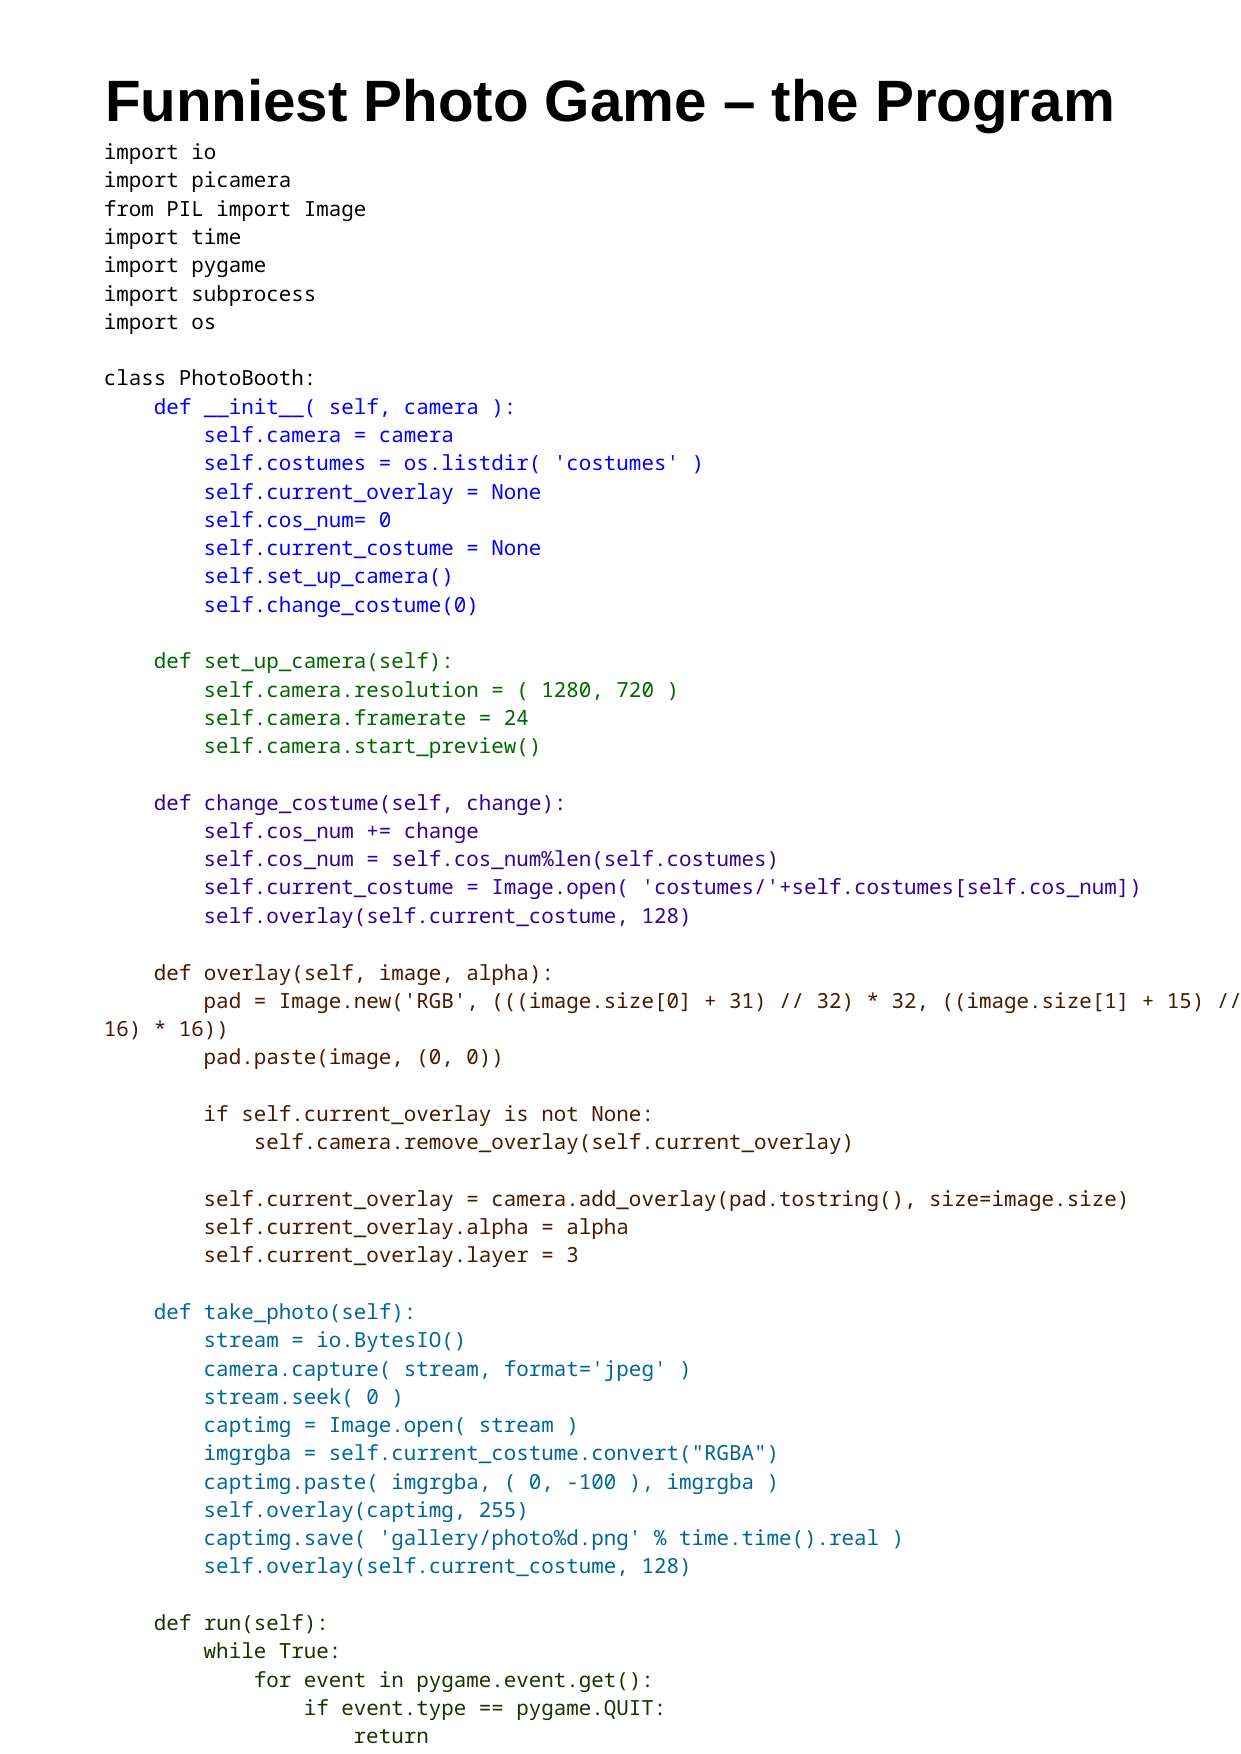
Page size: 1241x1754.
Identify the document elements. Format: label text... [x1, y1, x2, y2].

text_box import io import picamera from PIL import Image import time import pygame import subprocess import os class PhotoBooth: def __init__( self, camera ): self.camera = camera self.costumes = os.listdir( 'costumes' ) self.current_overlay = None self.cos_num= 0 self.current_costume = None self.set_up_camera() self.change_costume(0) def set_up_camera(self): self.camera.resolution = ( 1280, 720 ) self.camera.framerate = 24 self.camera.start_preview() def change_costume(self, change): self.cos_num += change self.cos_num = self.cos_num%len(self.costumes) self.current_costume = Image.open( 'costumes/'+self.costumes[self.cos_num]) self.overlay(self.current_costume, 128) def overlay(self, image, alpha): pad = Image.new('RGB', (((image.size[0] + 31) // 32) * 32, ((image.size[1] + 15) // 16) * 16)) pad.paste(image, (0, 0)) if self.current_overlay is not None: self.camera.remove_overlay(self.current_overlay) self.current_overlay = camera.add_overlay(pad.tostring(), size=image.size) self.current_overlay.alpha = alpha self.current_overlay.layer = 3 def take_photo(self): stream = io.BytesIO() camera.capture( stream, format='jpeg' ) stream.seek( 0 ) captimg = Image.open( stream ) imgrgba = self.current_costume.convert("RGBA") captimg.paste( imgrgba, ( 0, -100 ), imgrgba ) self.overlay(captimg, 255) captimg.save( 'gallery/photo%d.png' % time.time().real ) self.overlay(self.current_costume, 128) def run(self): while True: for event in pygame.event.get(): if event.type == pygame.QUIT: return if event.type == pygame.KEYDOWN: if event.key == pygame.K_LEFT: self.change_costume(1) if event.key == pygame.K_RIGHT: self.change_costume(-1) if event.key == pygame.K_SPACE: self.take_photo() if event.key == pygame.K_ESCAPE: return if event.key == pygame.K_g: subprocess.call('ls gallery/*.png | head -1 | xargs xdg-open', shell = True) return if event.type == pygame.MOUSEBUTTONDOWN: self.take_photo() pygame.init() pygame.display.set_mode() with picamera.PiCamera() as camera: booth = PhotoBooth( camera ) booth.run() [88, 129, 1241, 1680]
text_box Funniest Photo Game – the Program [90, 61, 1147, 129]
